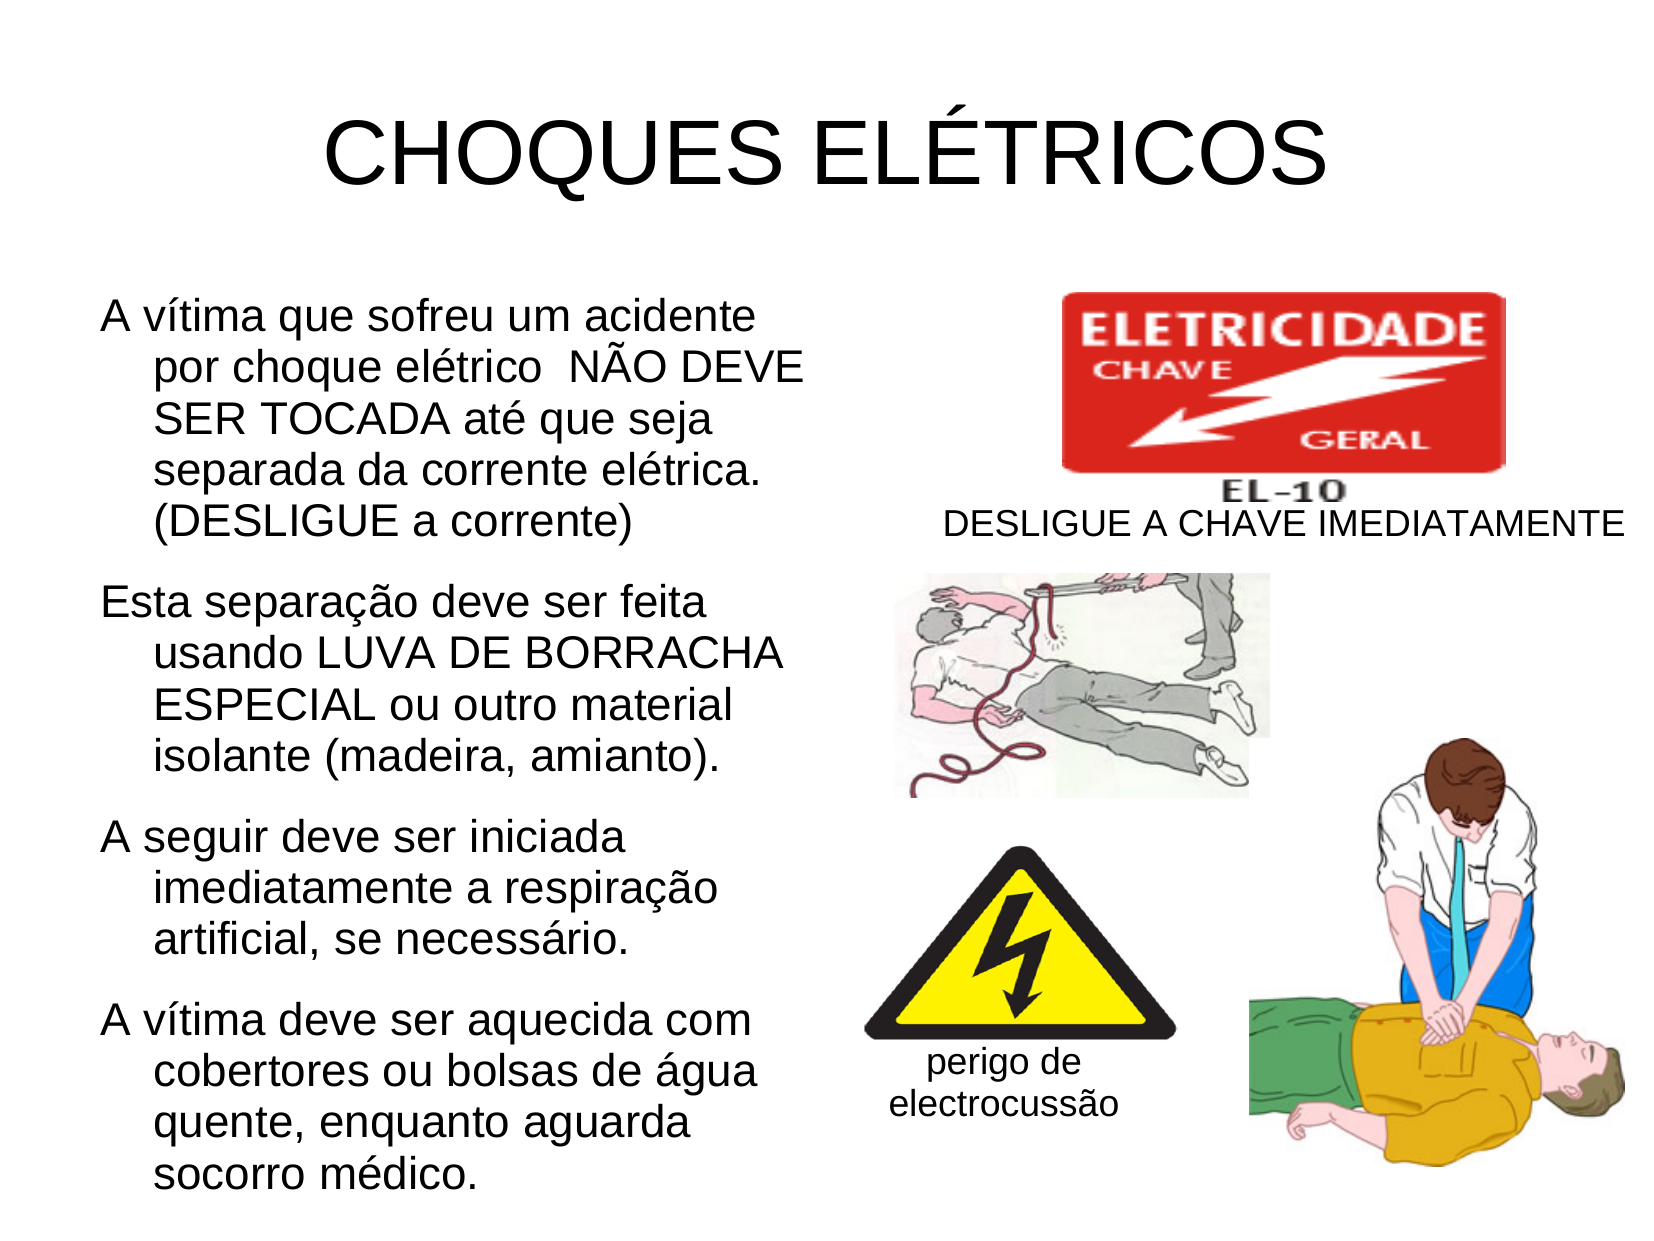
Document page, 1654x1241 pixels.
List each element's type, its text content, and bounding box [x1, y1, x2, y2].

picture [856, 826, 1182, 1033]
picture [894, 573, 1625, 1167]
list A vítima que sofreu um acidente por choque elétrico NÃO DEVE SER TOCADA até que seja separada da corrente elétrica. (DESLIGUE a corrente) Esta separação deve ser feita usando LUVA DE BORRACHA ESPECIAL ou outro material isolante (madeira, amianto). A seguir deve ser iniciada imediatamente a respiração artificial, se necessário. A vítima deve ser aquecida com cobertores ou bolsas de água quente, enquanto aguarda socorro médico. [82, 290, 809, 1196]
title CHOQUES ELÉTRICOS [82, 49, 1571, 257]
picture [1062, 292, 1506, 502]
text_box perigo de electrocussão [797, 1033, 1211, 1152]
